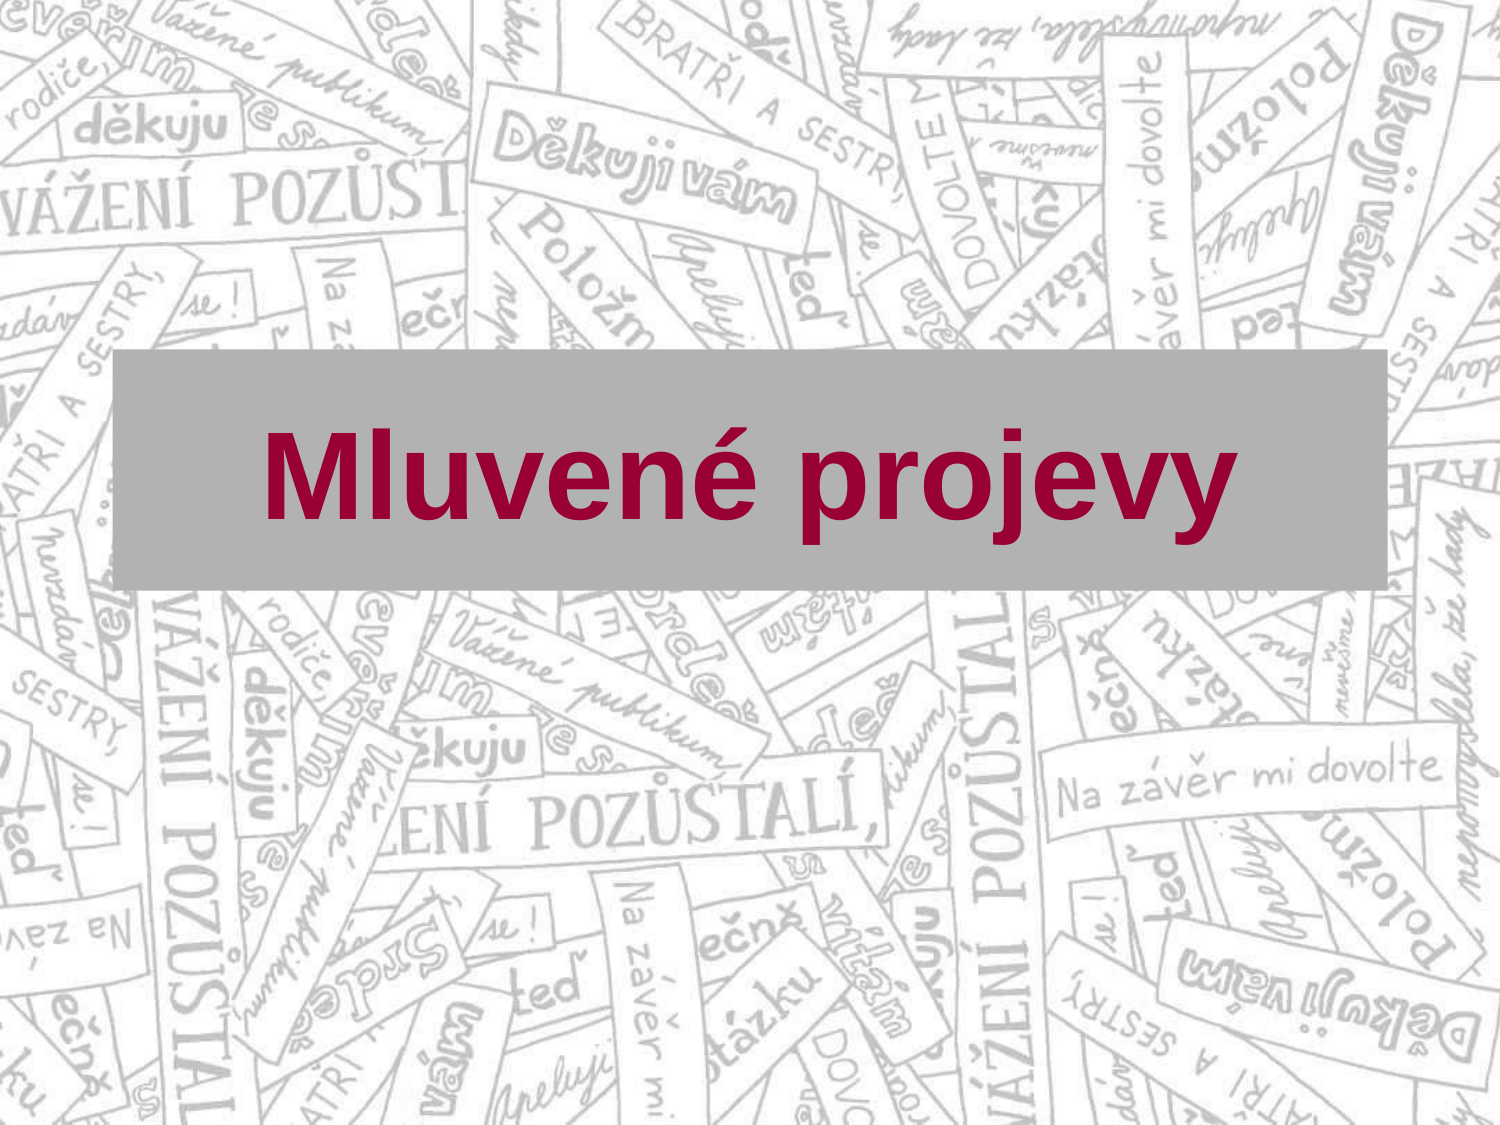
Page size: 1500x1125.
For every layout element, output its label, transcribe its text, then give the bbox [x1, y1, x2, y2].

title Mluvené projevy [112, 349, 1388, 591]
